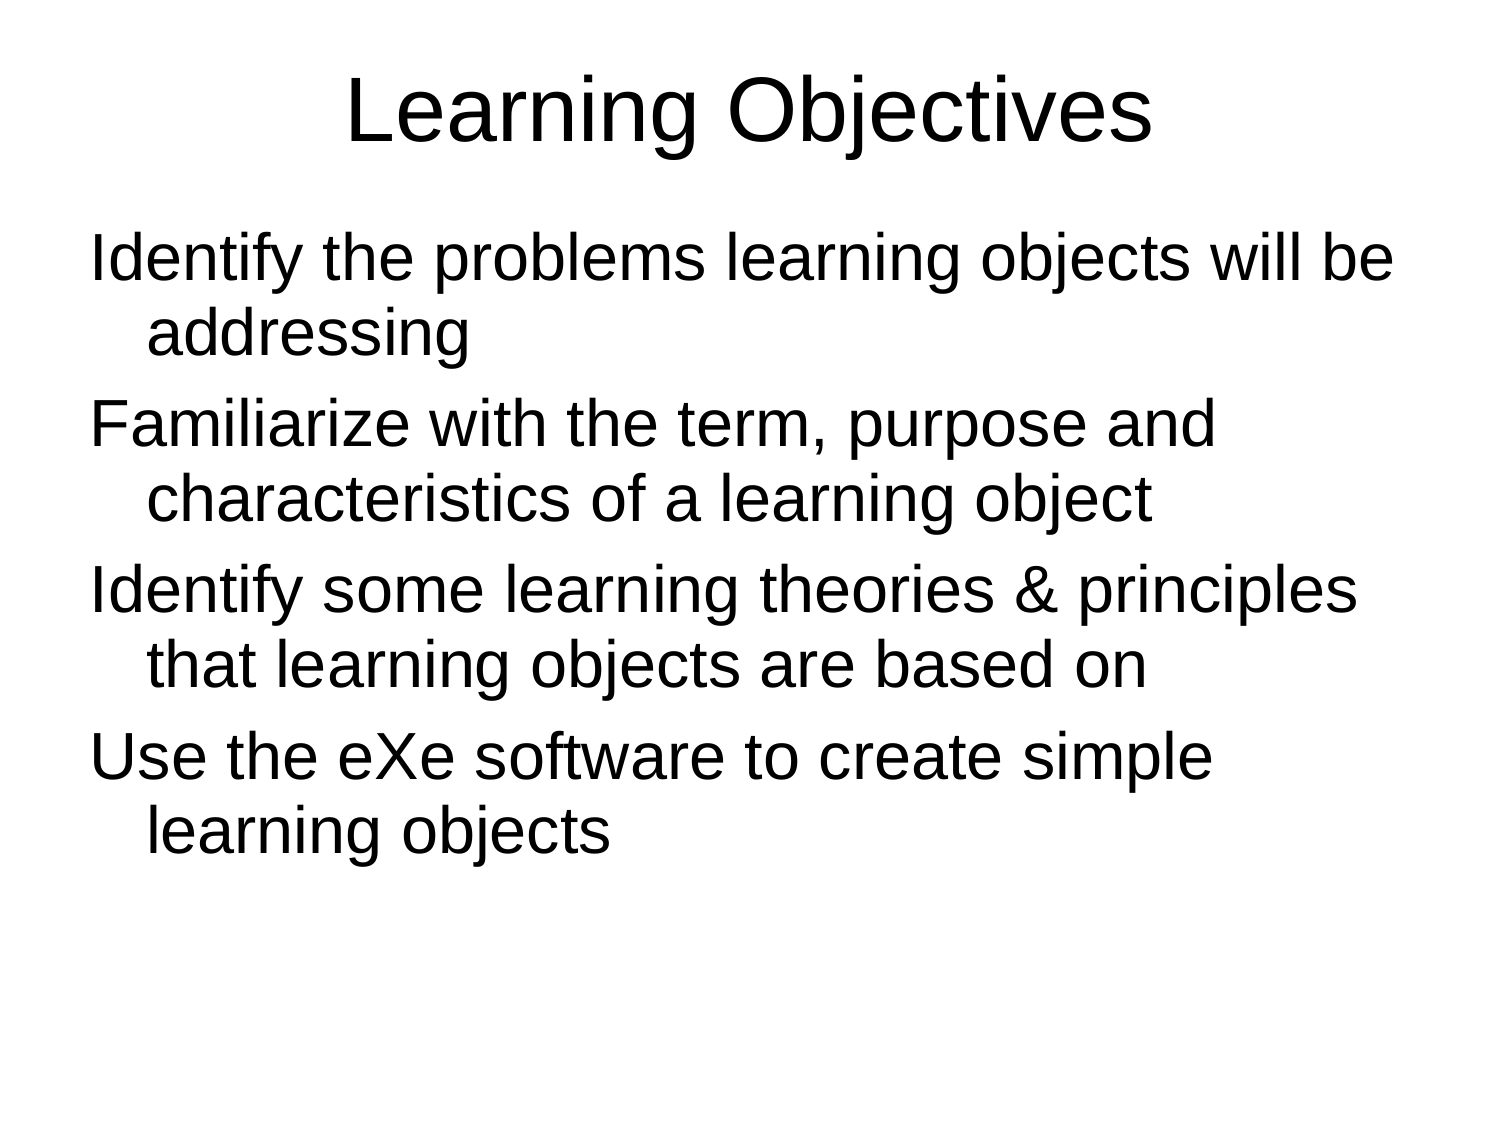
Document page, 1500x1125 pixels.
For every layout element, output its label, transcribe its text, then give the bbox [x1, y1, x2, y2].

list Identify the problems learning objects will be addressing Familiarize with the term, purpose and characteristics of a learning object Identify some learning theories & principles that learning objects are based on Use the eXe software to create simple learning objects [75, 212, 1426, 1005]
title Learning Objectives [75, 45, 1426, 176]
